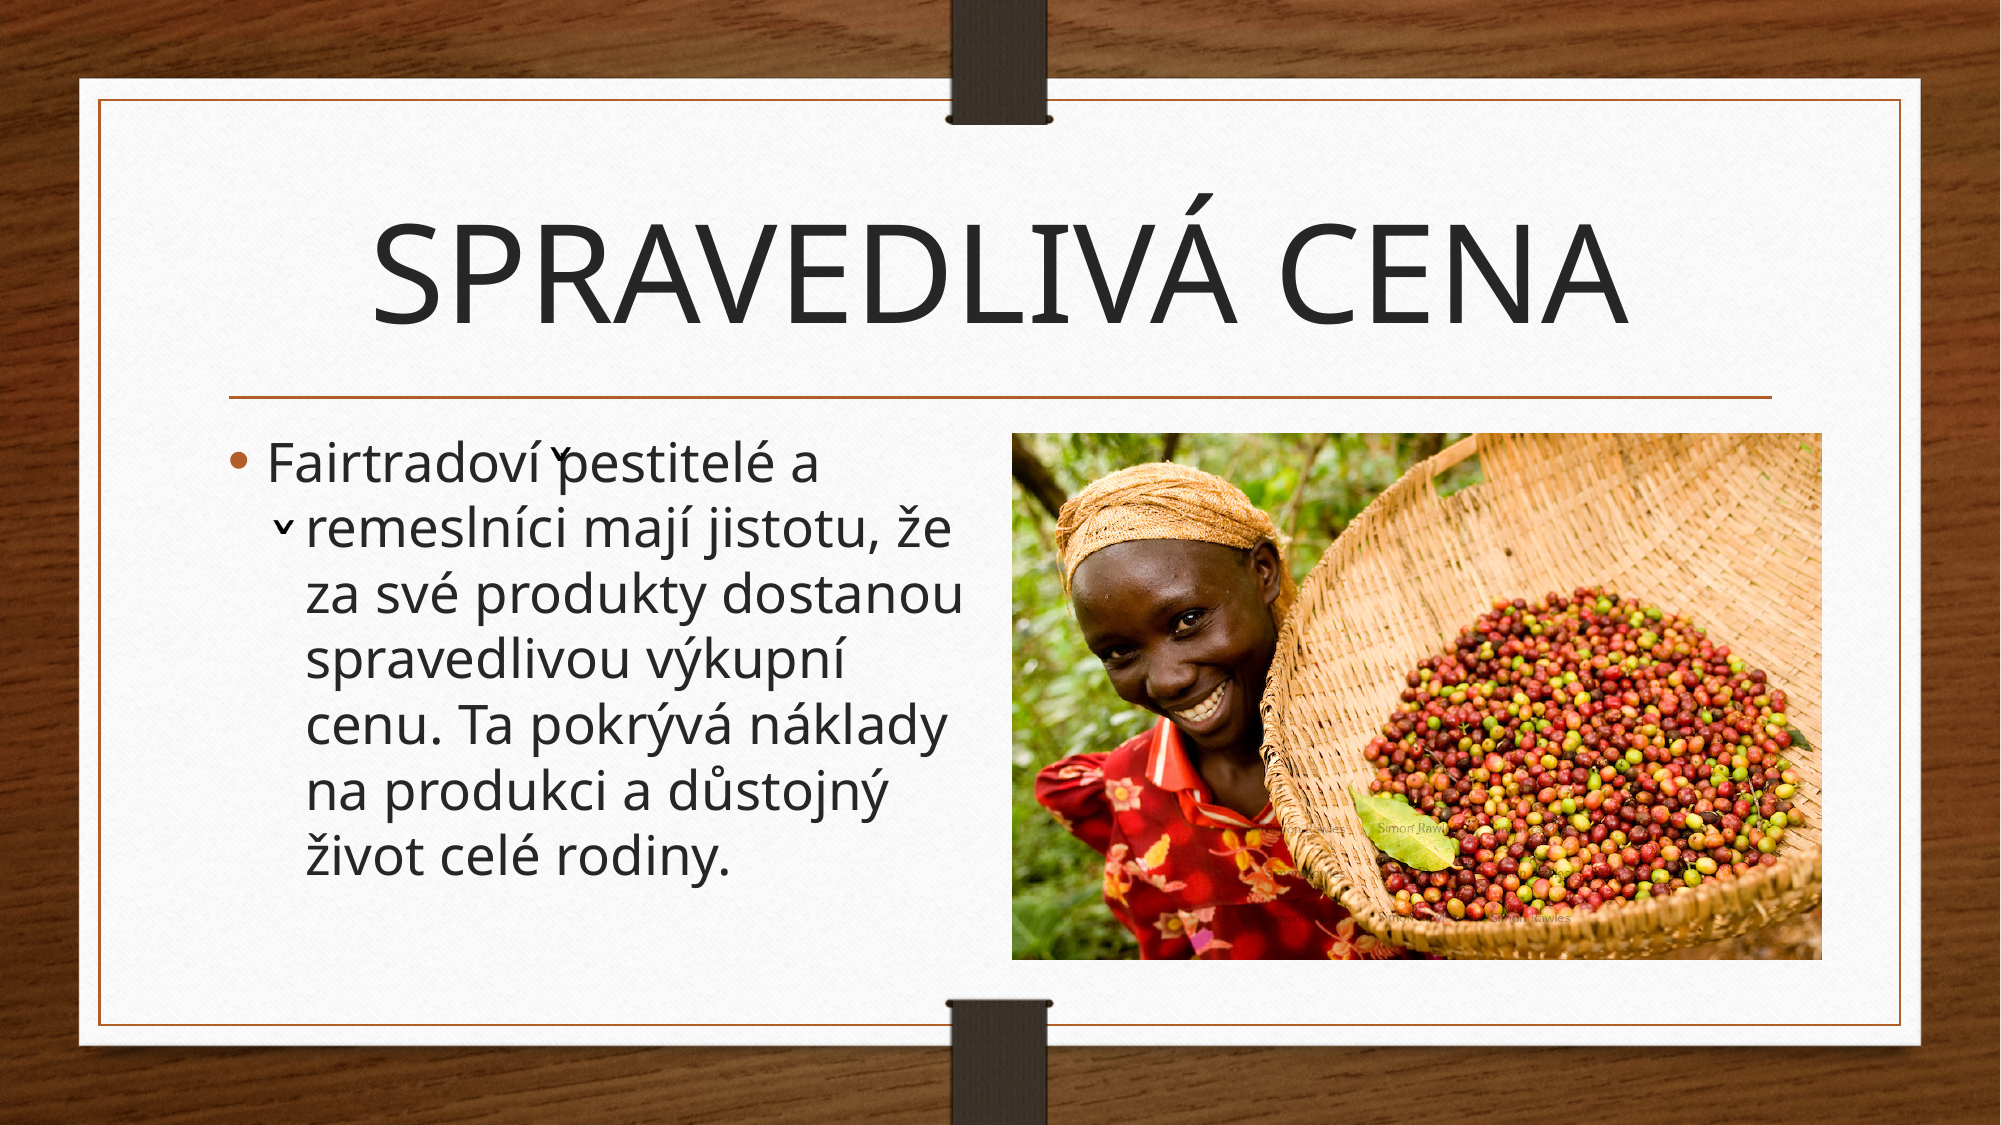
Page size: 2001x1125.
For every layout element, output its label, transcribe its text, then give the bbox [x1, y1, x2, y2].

picture [550, 447, 571, 461]
picture [273, 520, 294, 534]
list Fairtradoví pestitelé a remeslníci mají jistotu, že za své produkty dostanou spravedlivou výkupní cenu. Ta pokrývá náklady na produkci a důstojný život celé rodiny. [213, 420, 987, 964]
picture [1012, 433, 1822, 960]
title SPRAVEDLIVÁ CENA [212, 161, 1788, 376]
